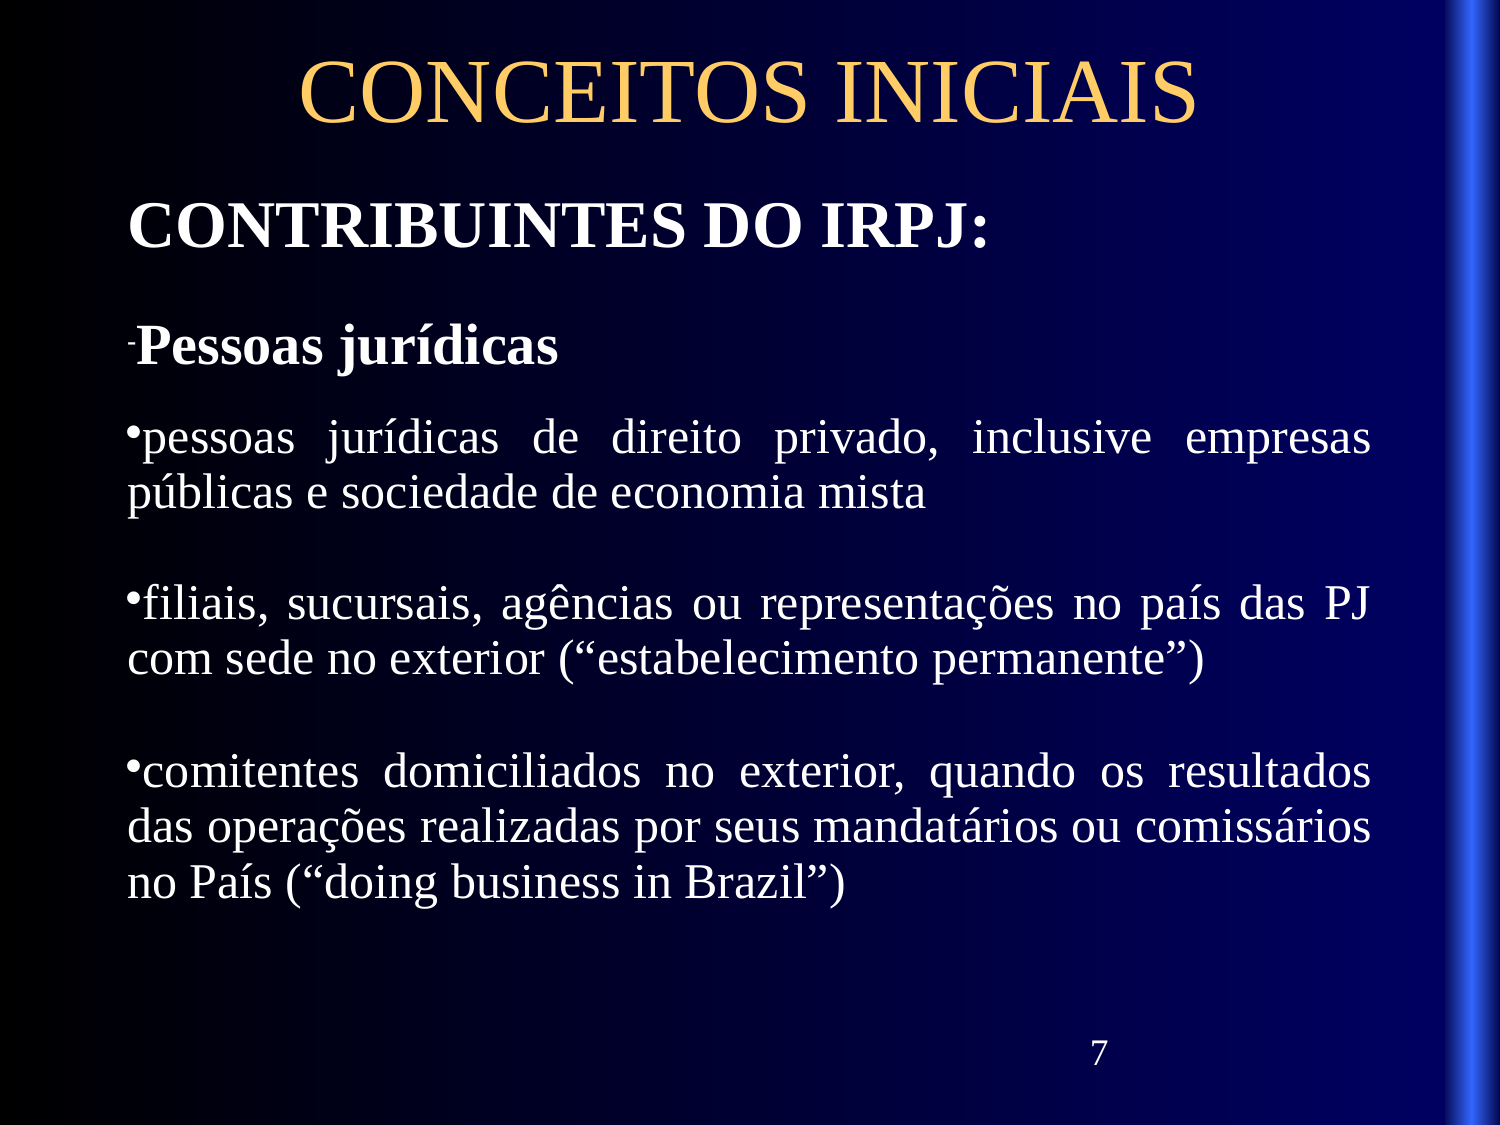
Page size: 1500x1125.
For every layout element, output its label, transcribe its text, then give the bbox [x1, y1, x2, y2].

title CONCEITOS INICIAIS [112, 23, 1388, 211]
text_box CONTRIBUINTES DO IRPJ: Pessoas jurídicas pessoas jurídicas de direito privado, inclusive empresas públicas e sociedade de economia mista filiais, sucursais, agências ou representações no país das PJ com sede no exterior (“estabelecimento permanente”) comitentes domiciliados no exterior, quando os resultados das operações realizadas por seus mandatários ou comissários no País (“doing business in Brazil”) [112, 211, 1388, 1031]
